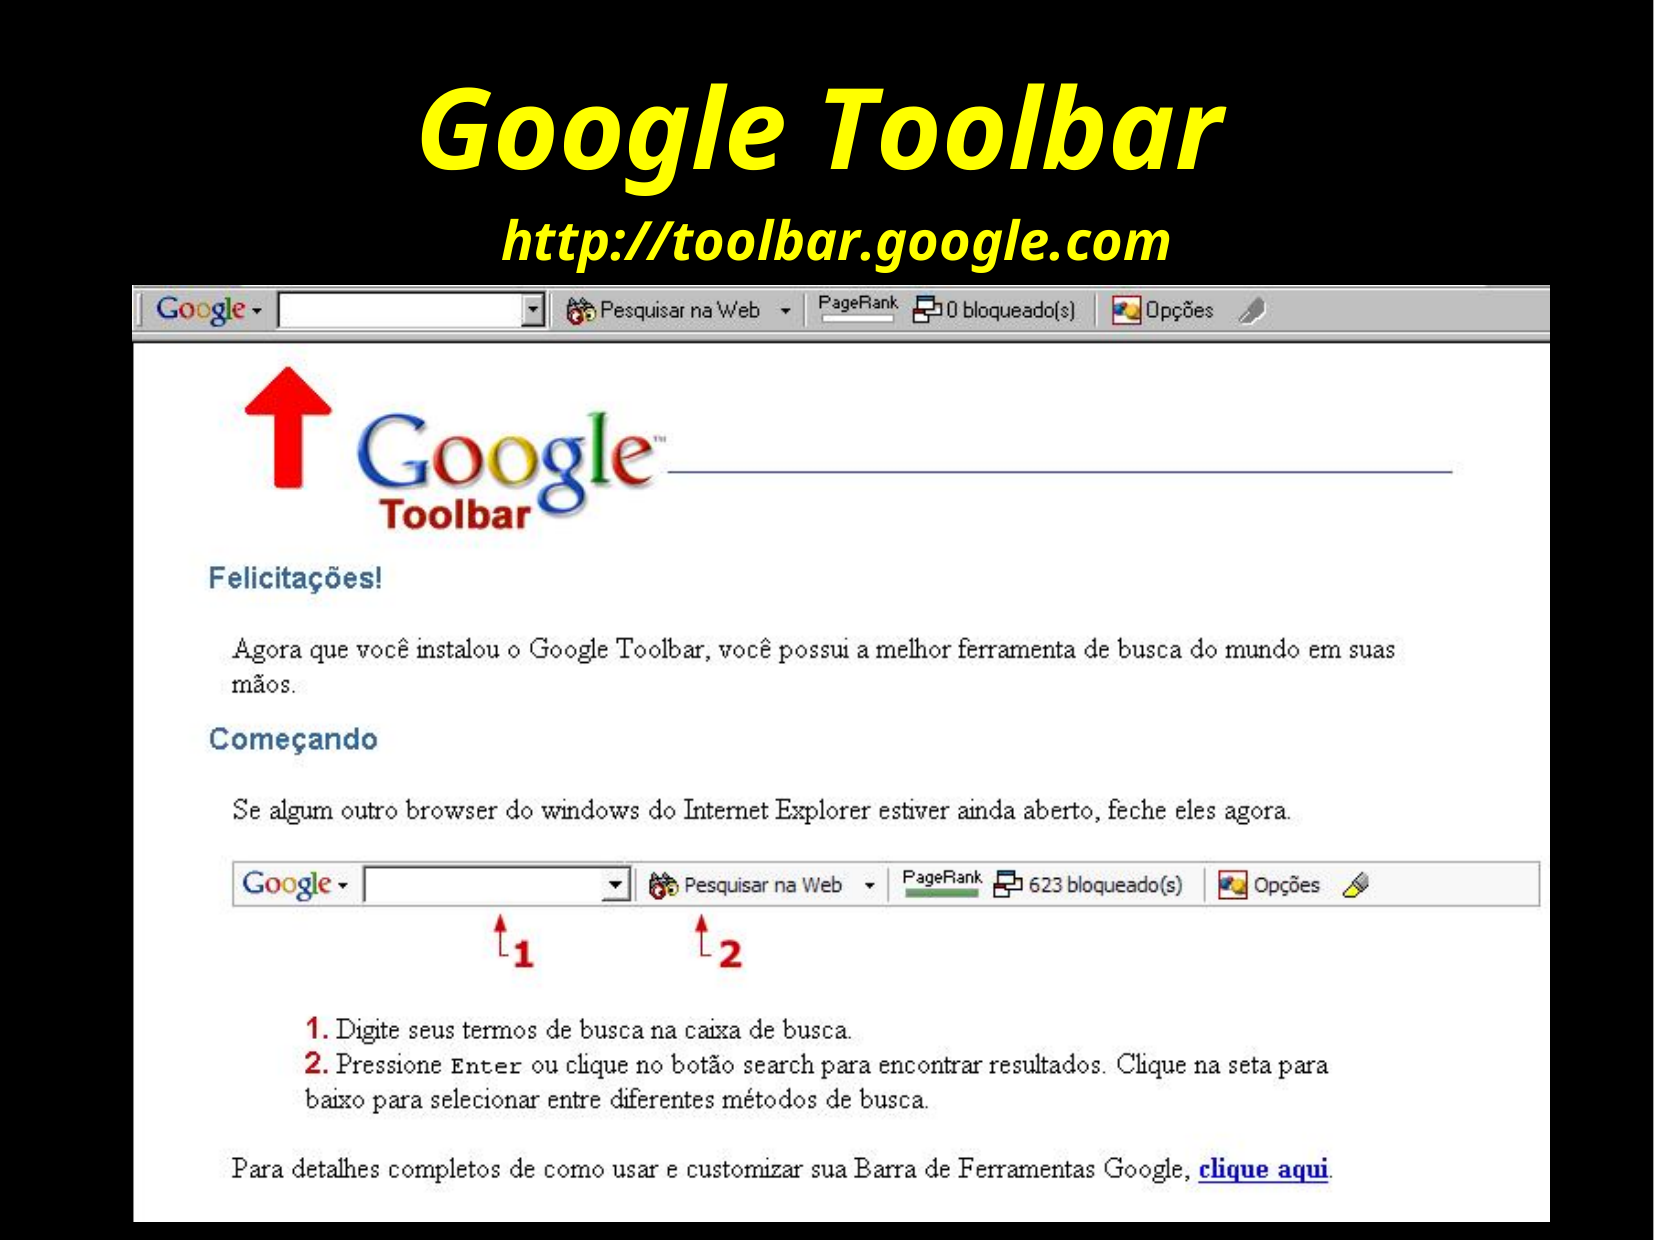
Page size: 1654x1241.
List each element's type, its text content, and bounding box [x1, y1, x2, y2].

picture [132, 285, 1550, 1222]
title Google Toolbar http://toolbar.google.com [113, 59, 1526, 267]
